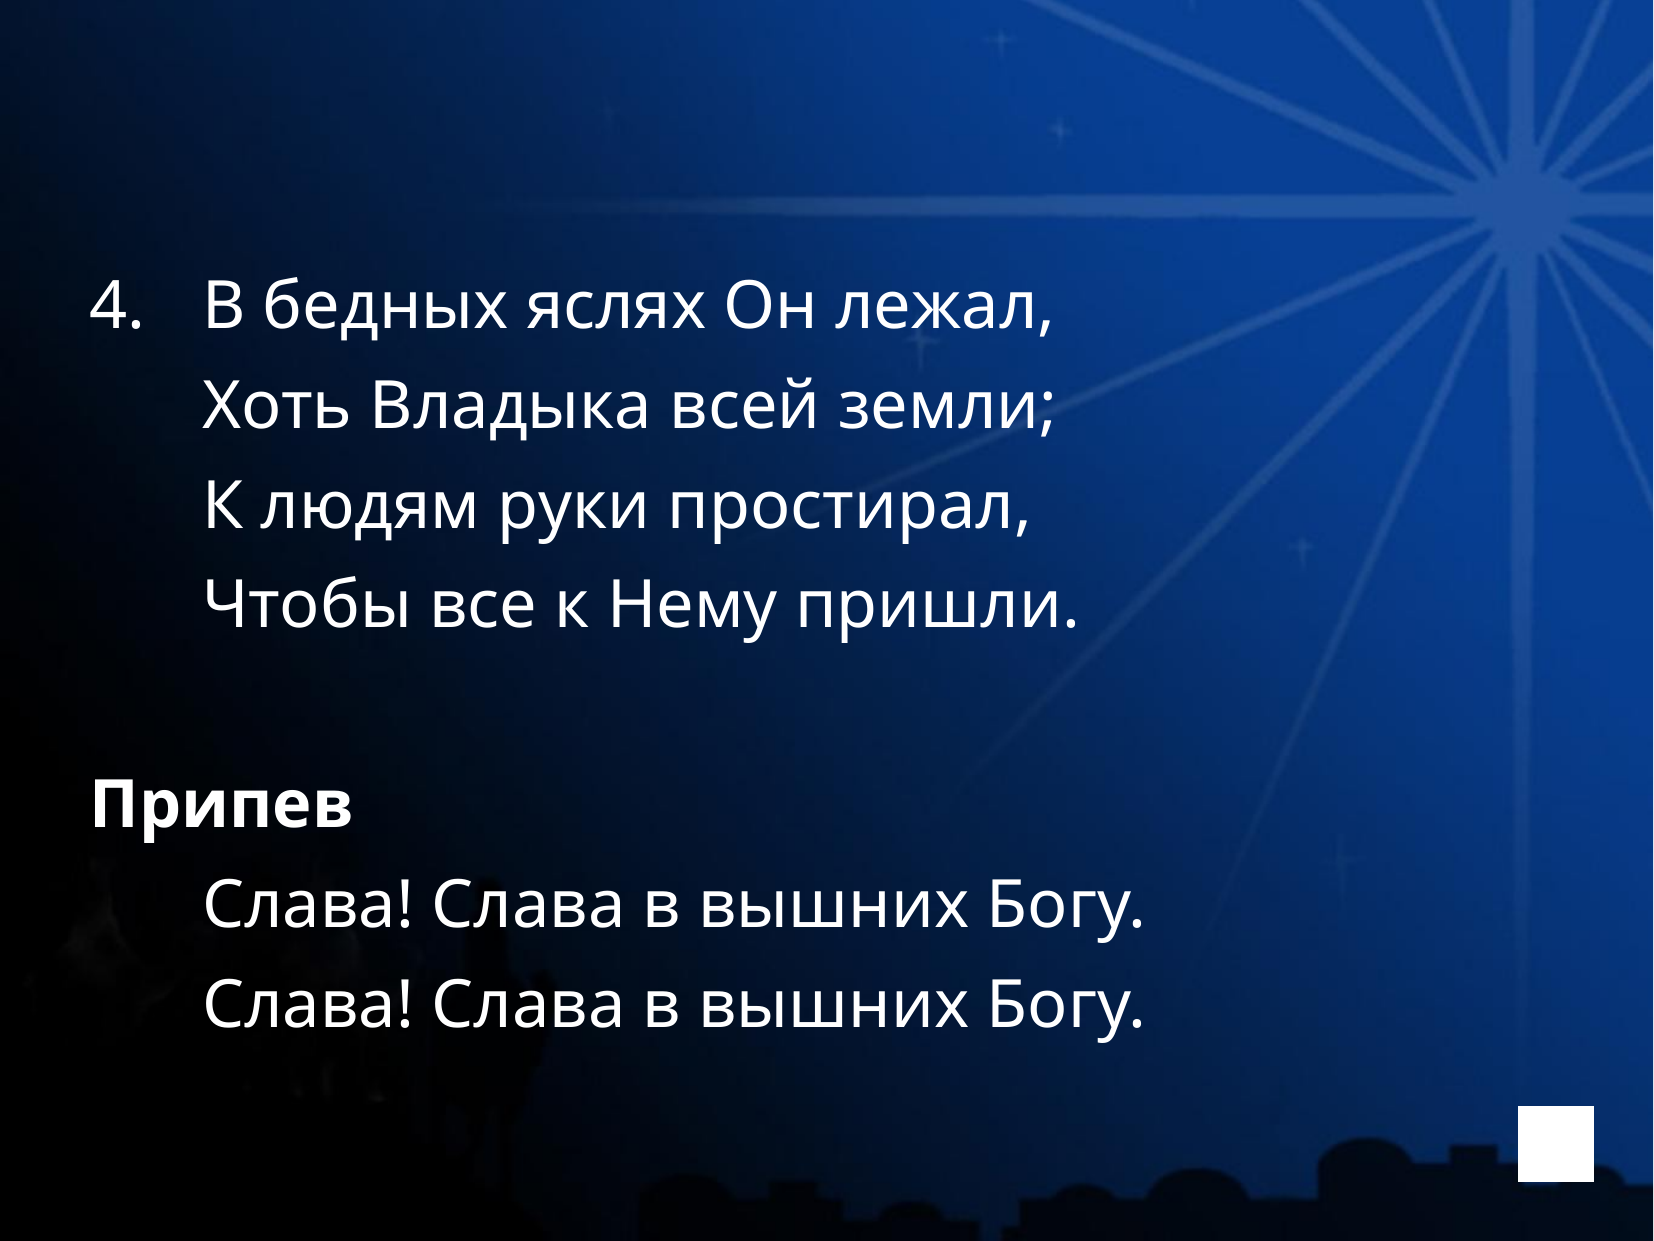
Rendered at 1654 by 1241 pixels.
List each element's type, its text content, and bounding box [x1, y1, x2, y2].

text_box [1518, 1106, 1594, 1182]
text_box 4. В бедных яслях Он лежал, Хоть Владыка всей земли; К людям руки простирал, Чтобы все к Нему пришли. Припев Слава! Слава в вышних Богу. Слава! Слава в вышних Богу. [75, 150, 1576, 1163]
picture [0, 0, 1654, 1241]
